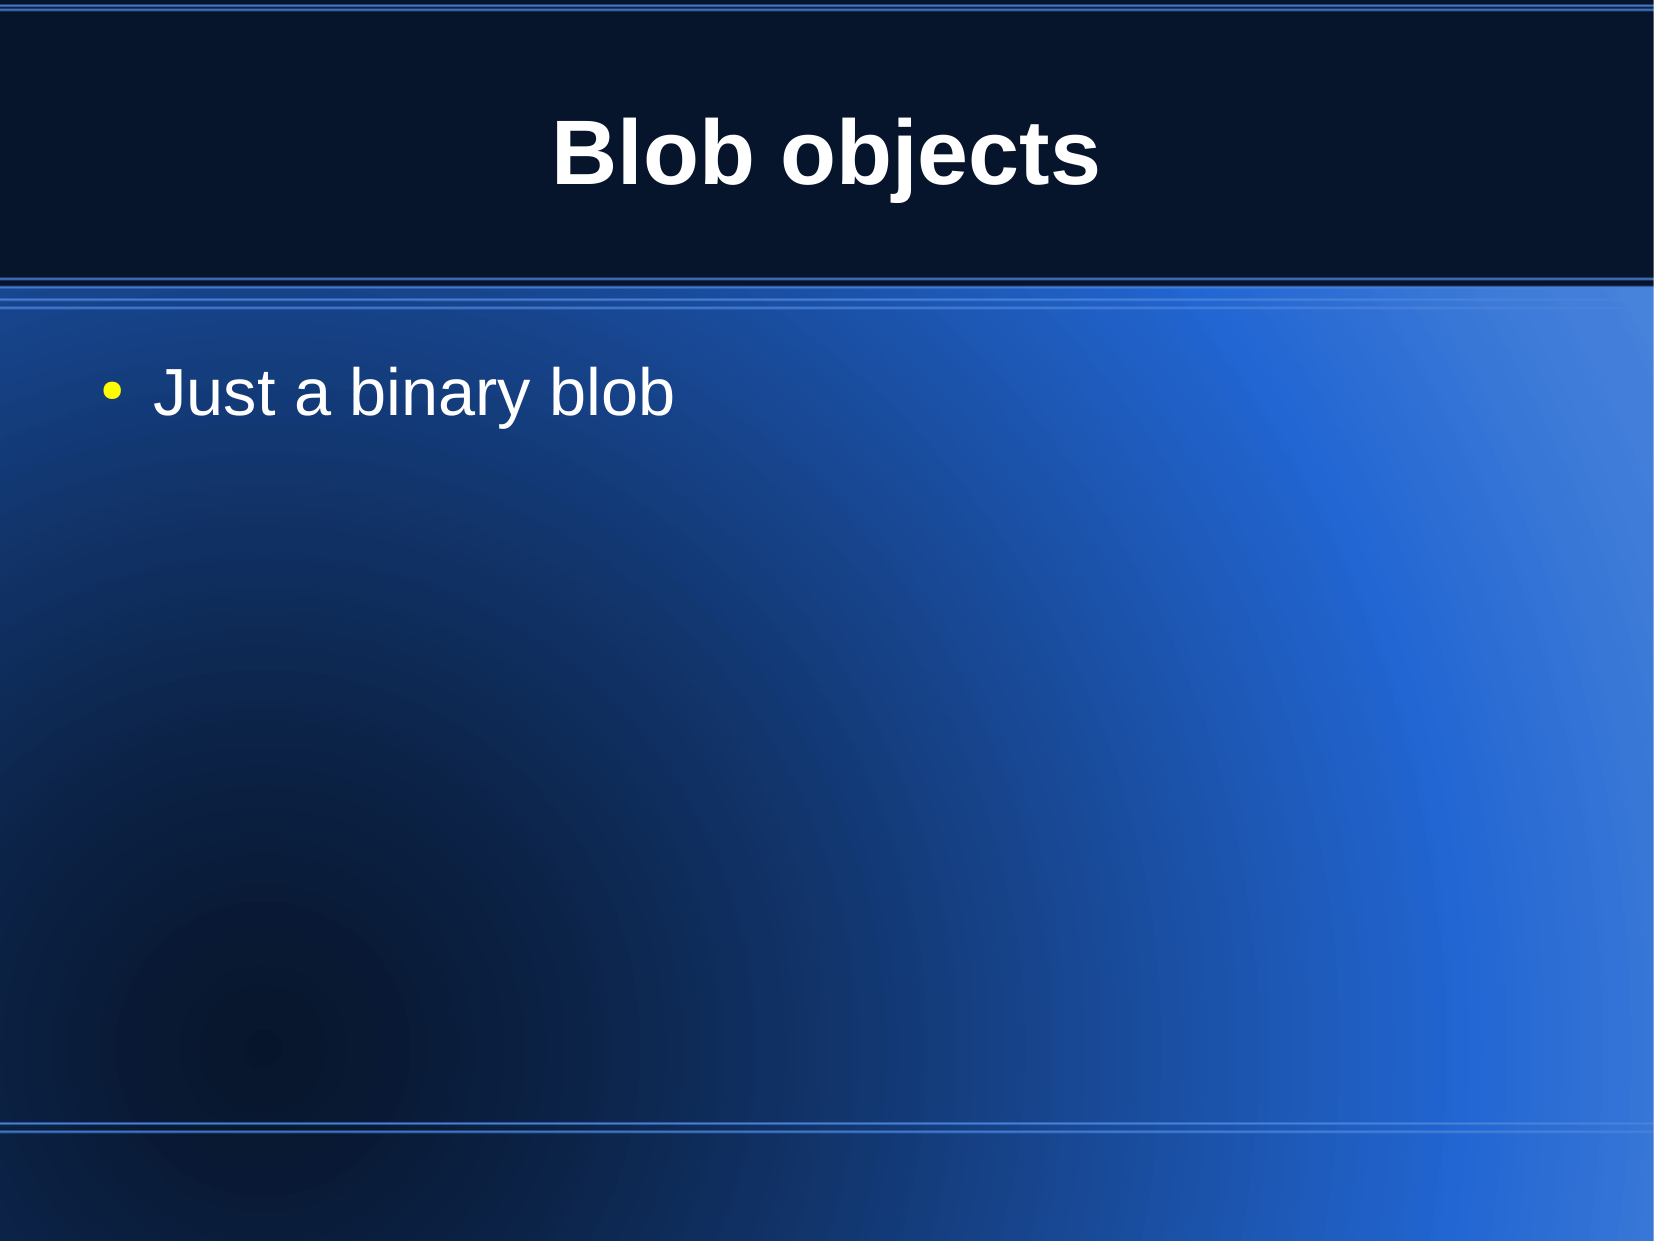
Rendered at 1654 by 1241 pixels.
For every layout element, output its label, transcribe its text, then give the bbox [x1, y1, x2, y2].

list Just a binary blob [82, 355, 1571, 1043]
title Blob objects [82, 49, 1571, 257]
picture [0, 0, 1654, 1241]
